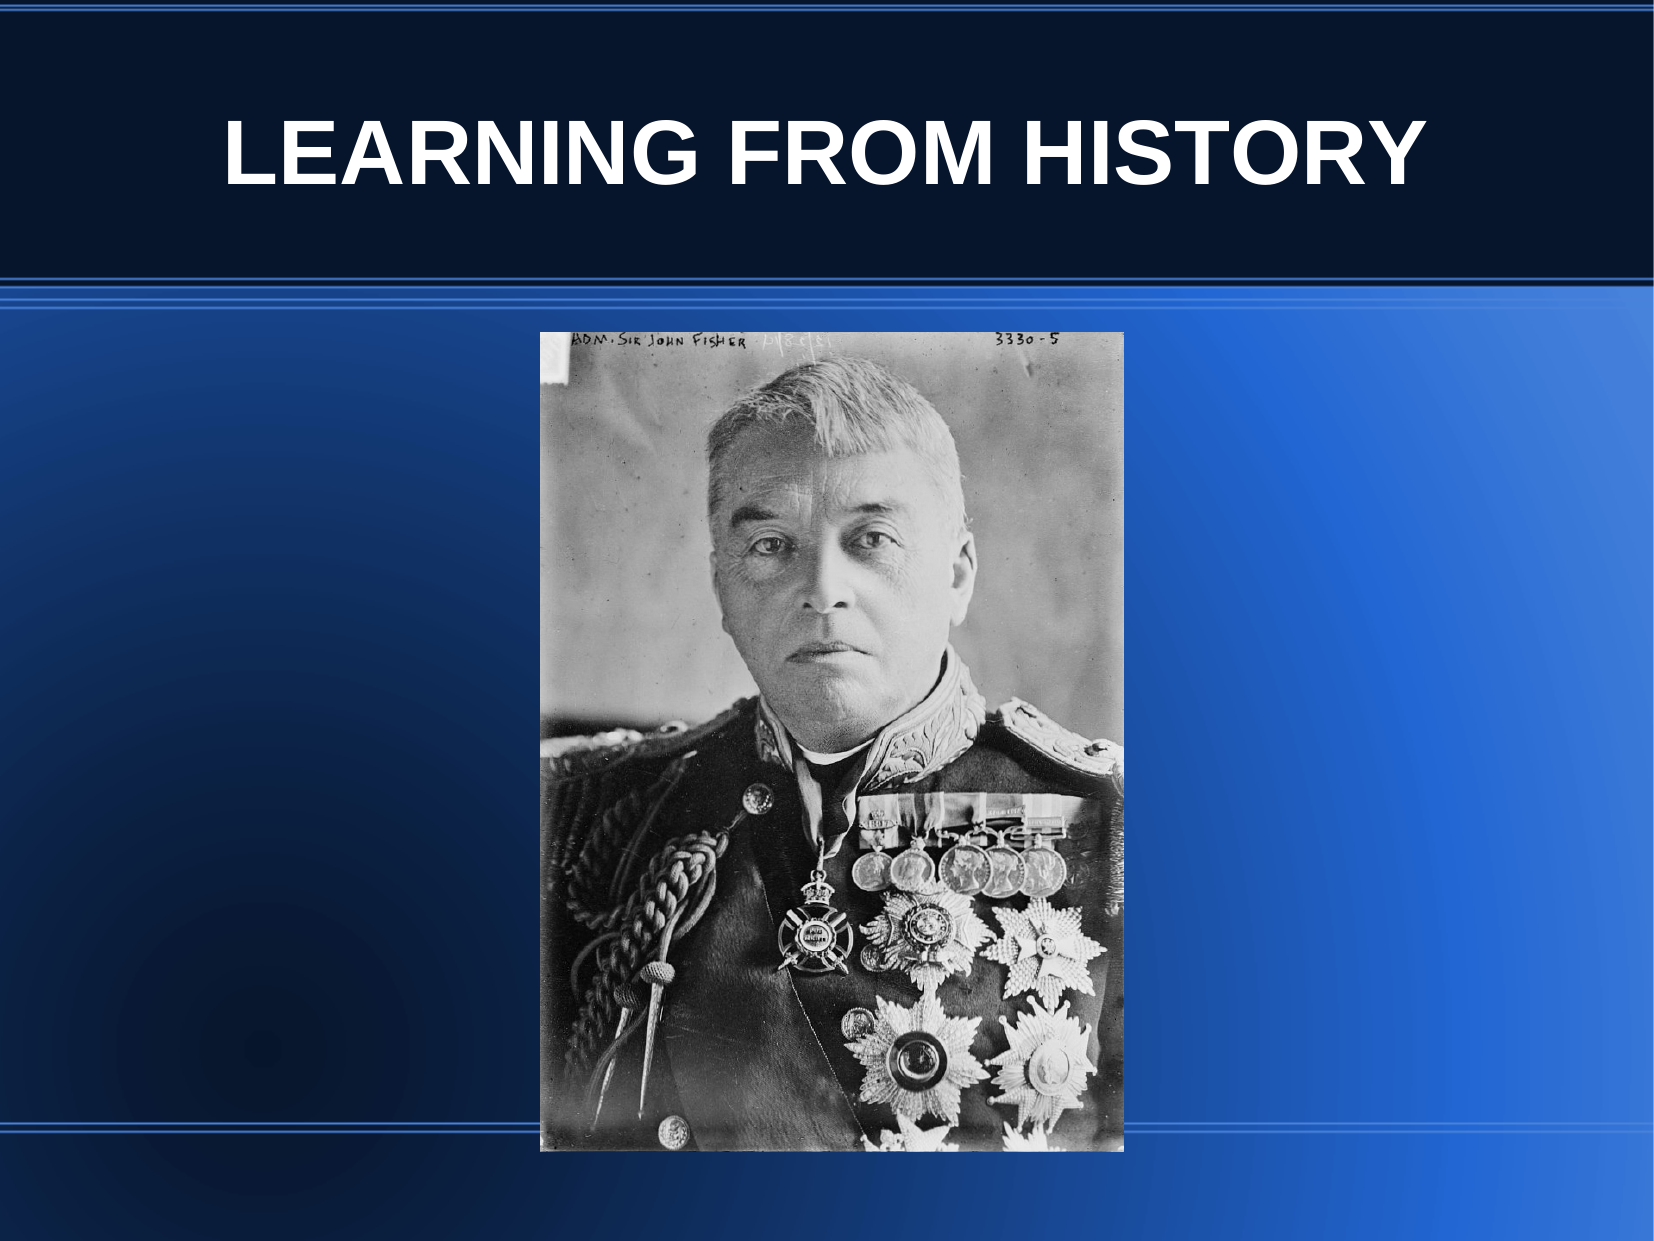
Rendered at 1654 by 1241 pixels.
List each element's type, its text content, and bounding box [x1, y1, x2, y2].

title LEARNING FROM HISTORY [82, 49, 1571, 257]
picture [0, 0, 1654, 1241]
